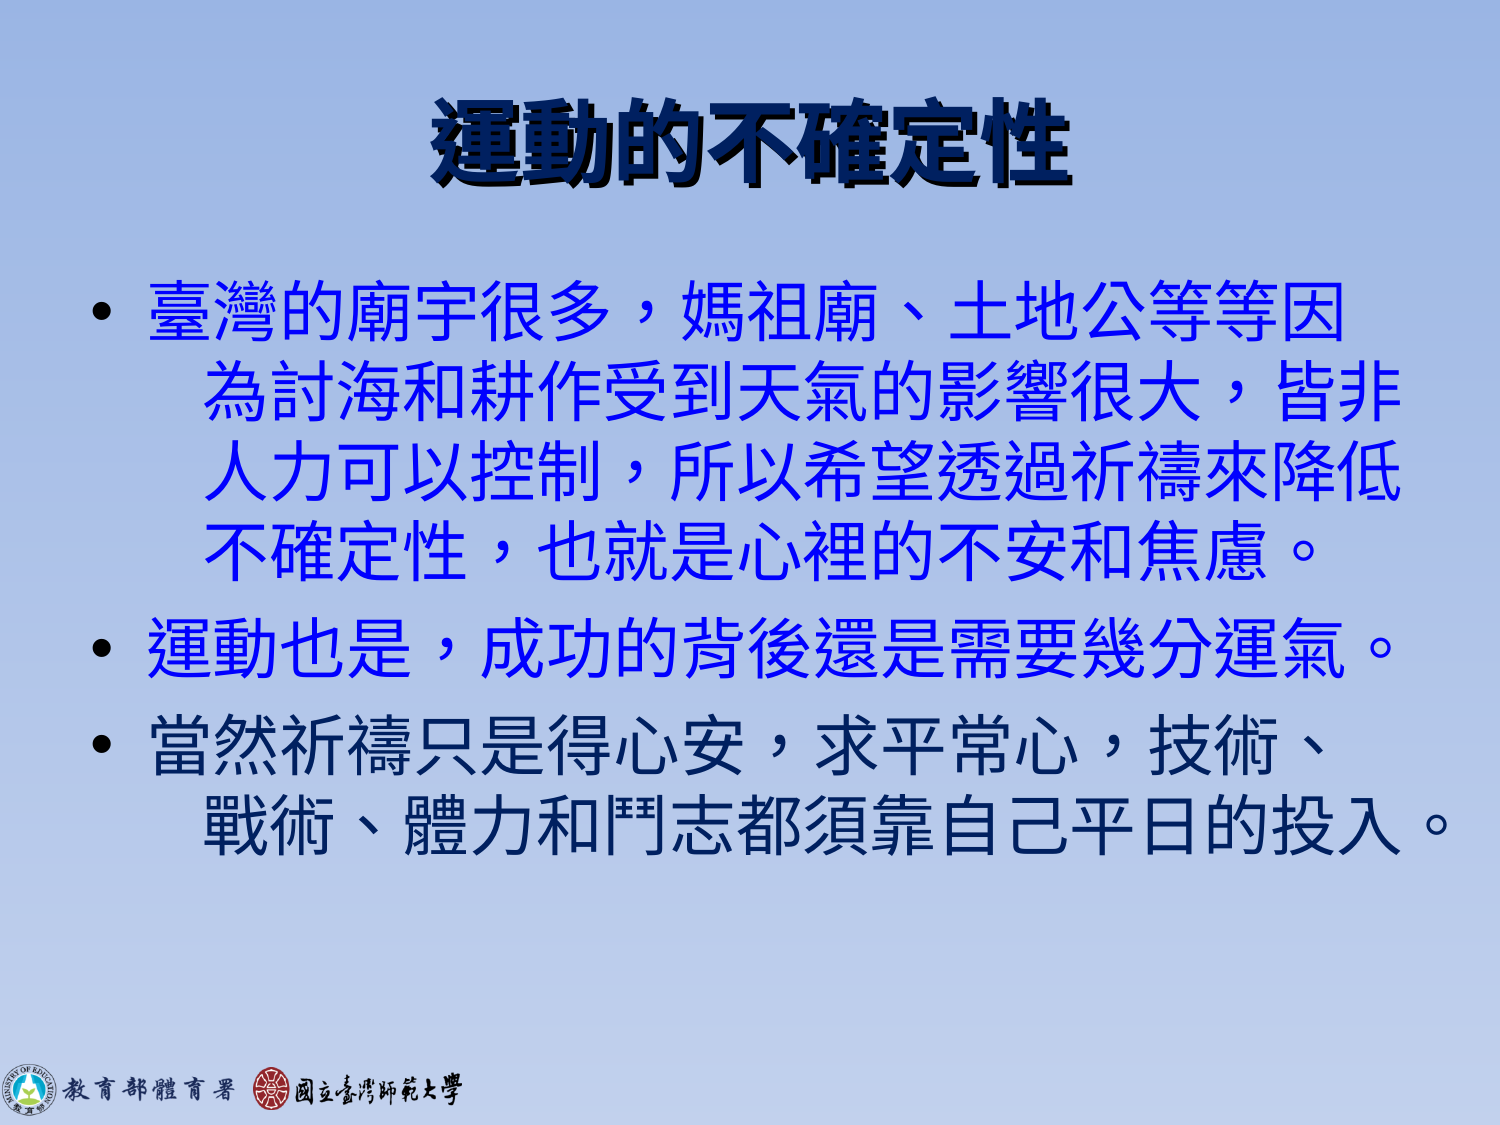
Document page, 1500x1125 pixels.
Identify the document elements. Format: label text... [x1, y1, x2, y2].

list 臺灣的廟宇很多，媽祖廟、土地公等等因為討海和耕作受到天氣的影響很大，皆非人力可以控制，所以希望透過祈禱來降低不確定性，也就是心裡的不安和焦慮。 運動也是，成功的背後還是需要幾分運氣。 當然祈禱只是得心安，求平常心，技術、戰術、體力和鬥志都須靠自己平日的投入。 [75, 262, 1426, 1005]
title 運動的不確定性 [75, 45, 1426, 233]
